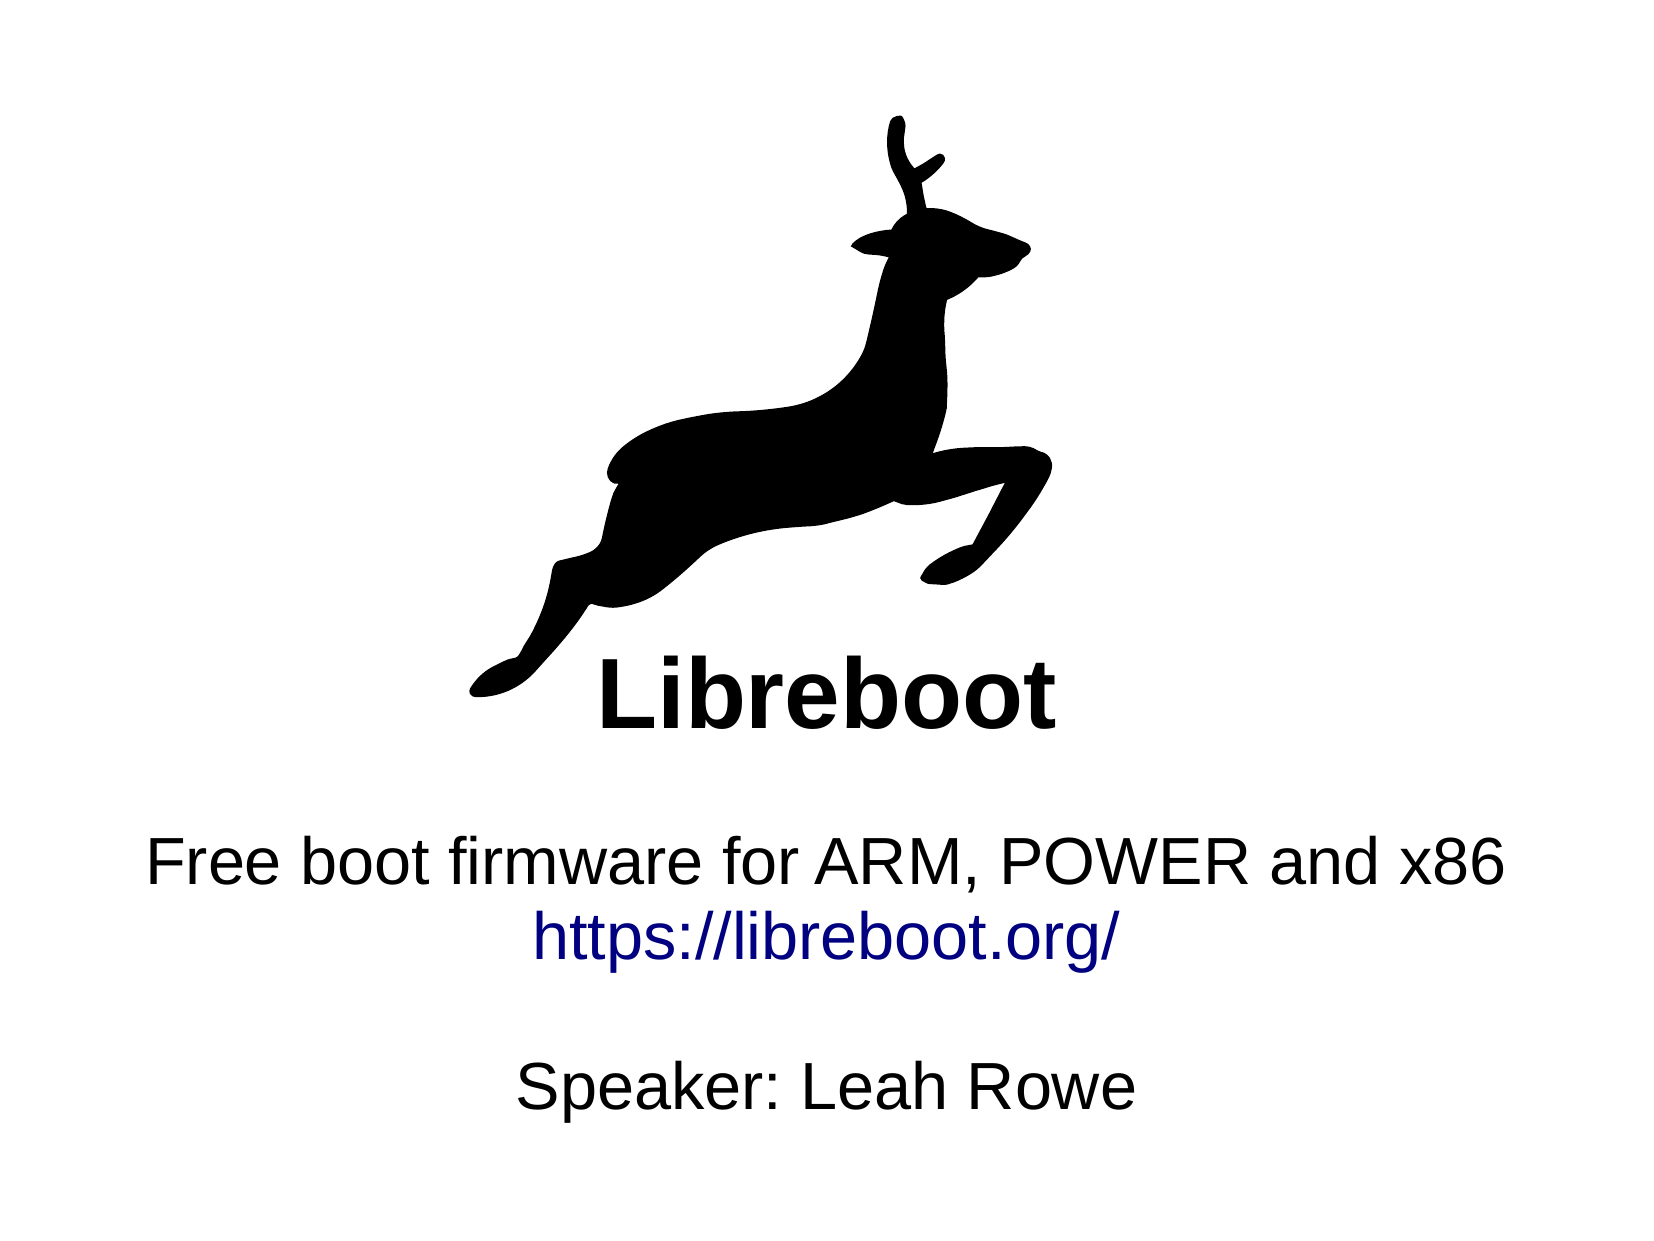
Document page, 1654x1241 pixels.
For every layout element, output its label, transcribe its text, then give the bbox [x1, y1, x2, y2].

subtitle Libreboot Free boot firmware for ARM, POWER and x86 https://libreboot.org/ Speaker: Leah Rowe [82, 12, 1571, 1241]
